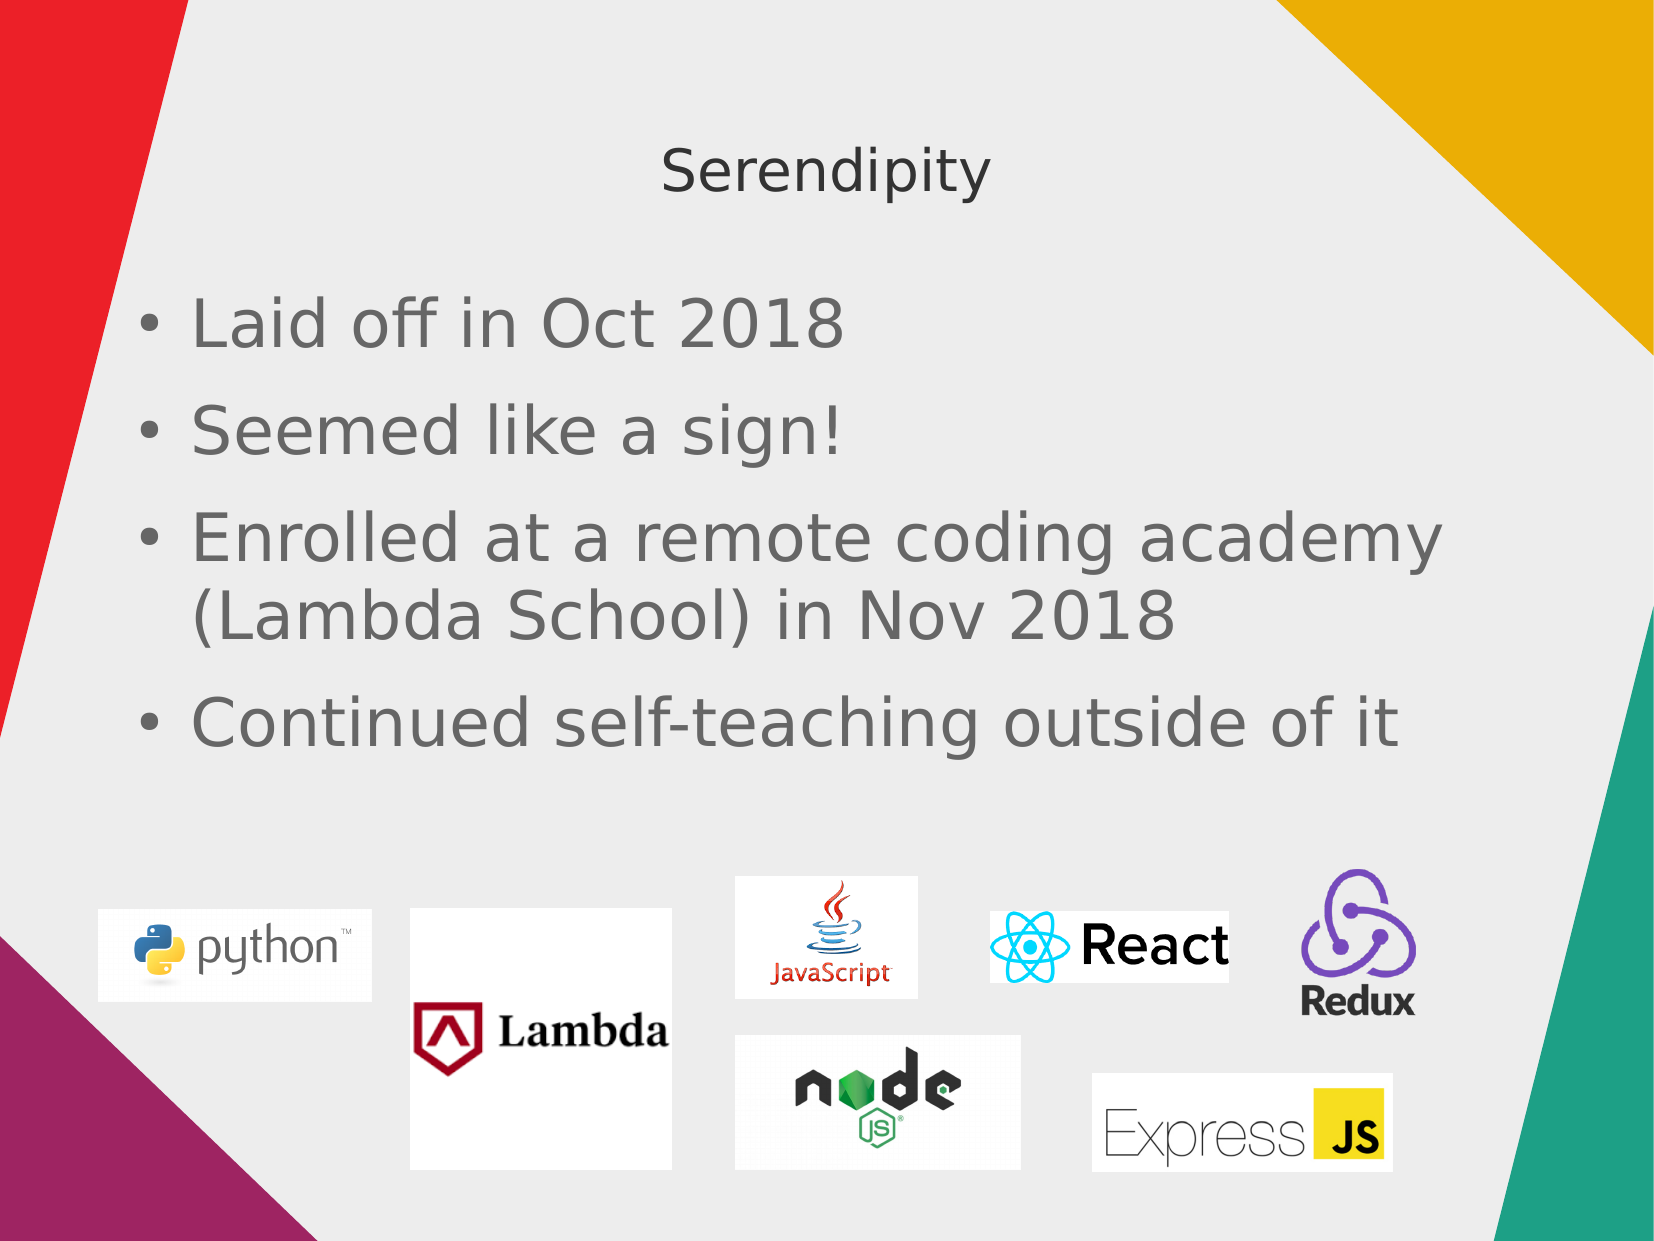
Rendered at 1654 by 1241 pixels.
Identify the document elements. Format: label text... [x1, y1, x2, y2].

picture [735, 876, 918, 999]
picture [735, 1035, 1021, 1171]
picture [410, 908, 672, 1171]
title Serendipity [114, 73, 1539, 271]
picture [98, 909, 372, 1002]
picture [990, 911, 1229, 983]
picture [1246, 854, 1471, 1030]
list Laid off in Oct 2018 Seemed like a sign! Enrolled at a remote coding academy (Lambda School) in Nov 2018 Continued self-teaching outside of it [120, 285, 1609, 1005]
picture [1092, 1073, 1393, 1172]
